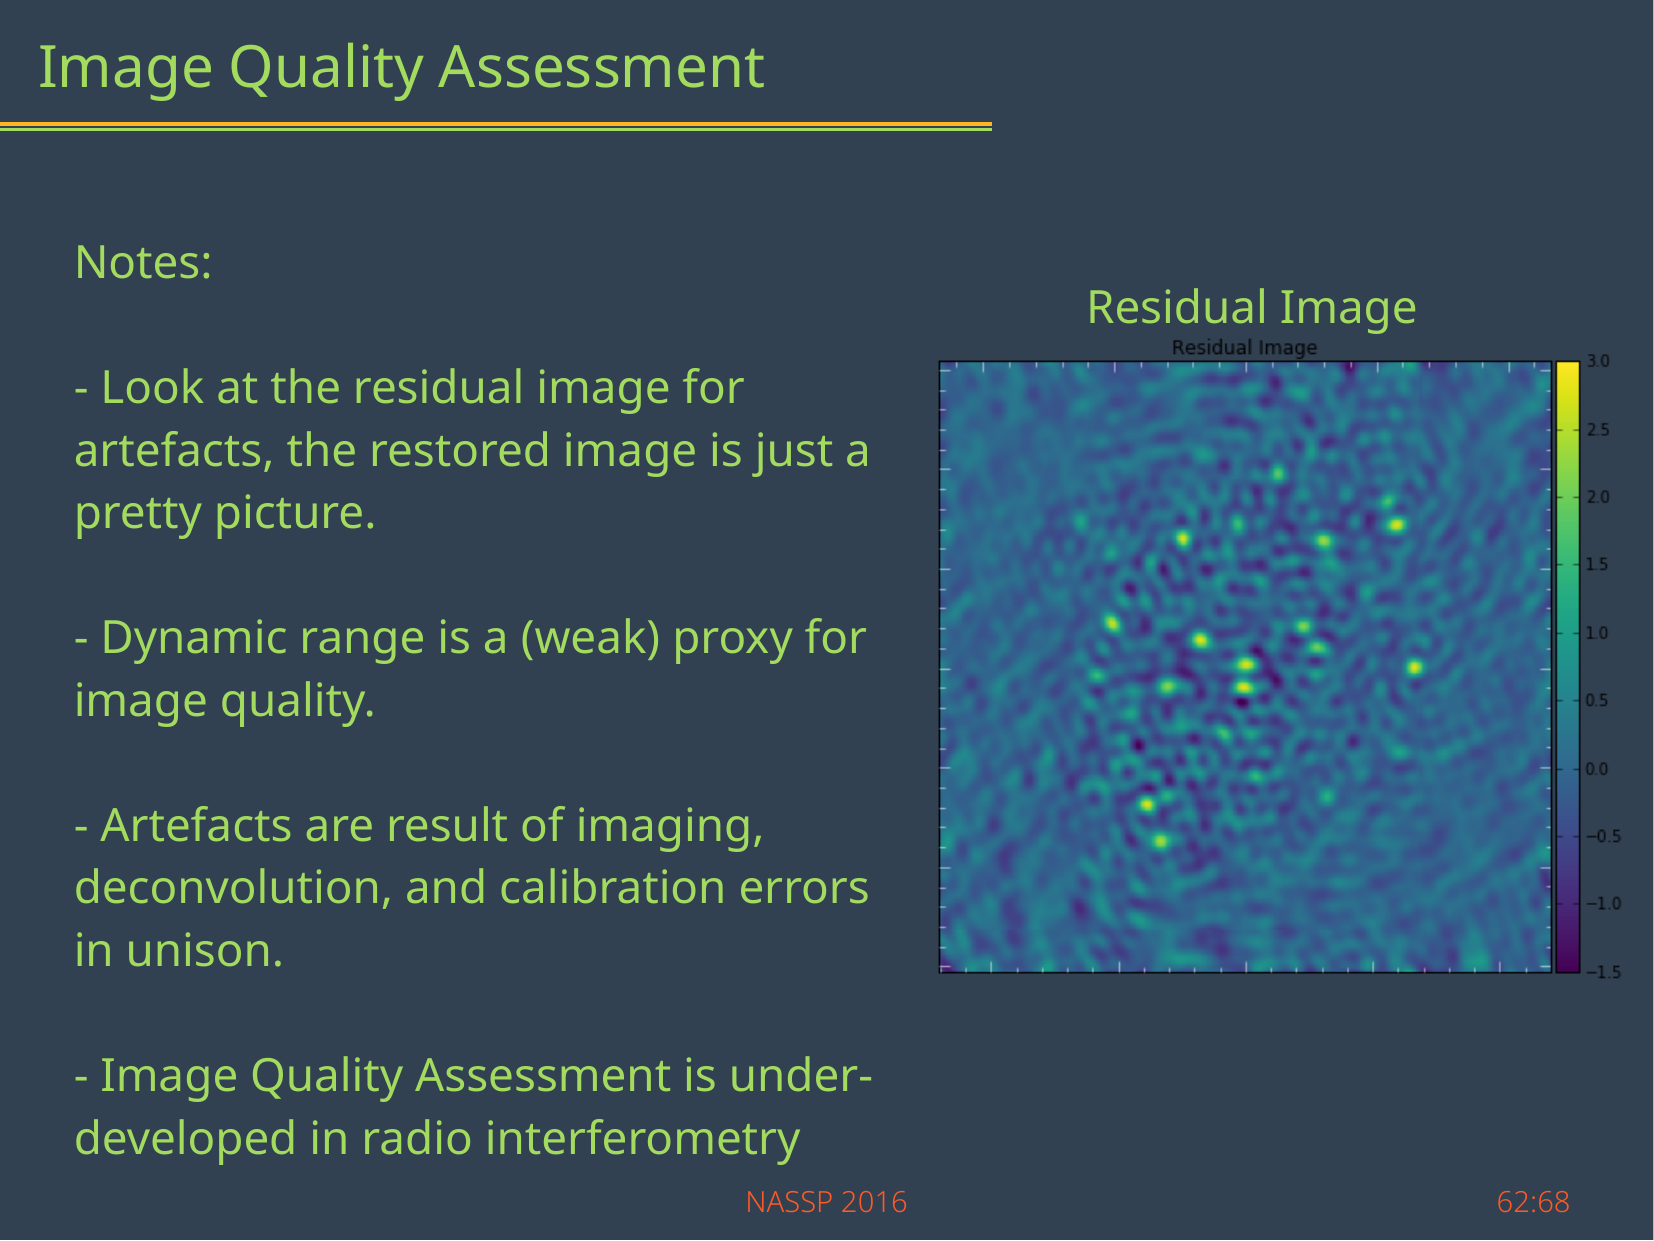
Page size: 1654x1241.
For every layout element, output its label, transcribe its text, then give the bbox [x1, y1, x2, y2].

text_box Residual Image [1021, 266, 1483, 337]
picture [928, 328, 1634, 991]
text_box Image Quality Assessment [23, 17, 1063, 103]
text_box Notes: - Look at the residual image for artefacts, the restored image is just a pretty picture. - Dynamic range is a (weak) proxy for image quality. - Artefacts are result of imaging, deconvolution, and calibration errors in unison. - Image Quality Assessment is under-developed in radio interferometry [59, 222, 922, 1007]
